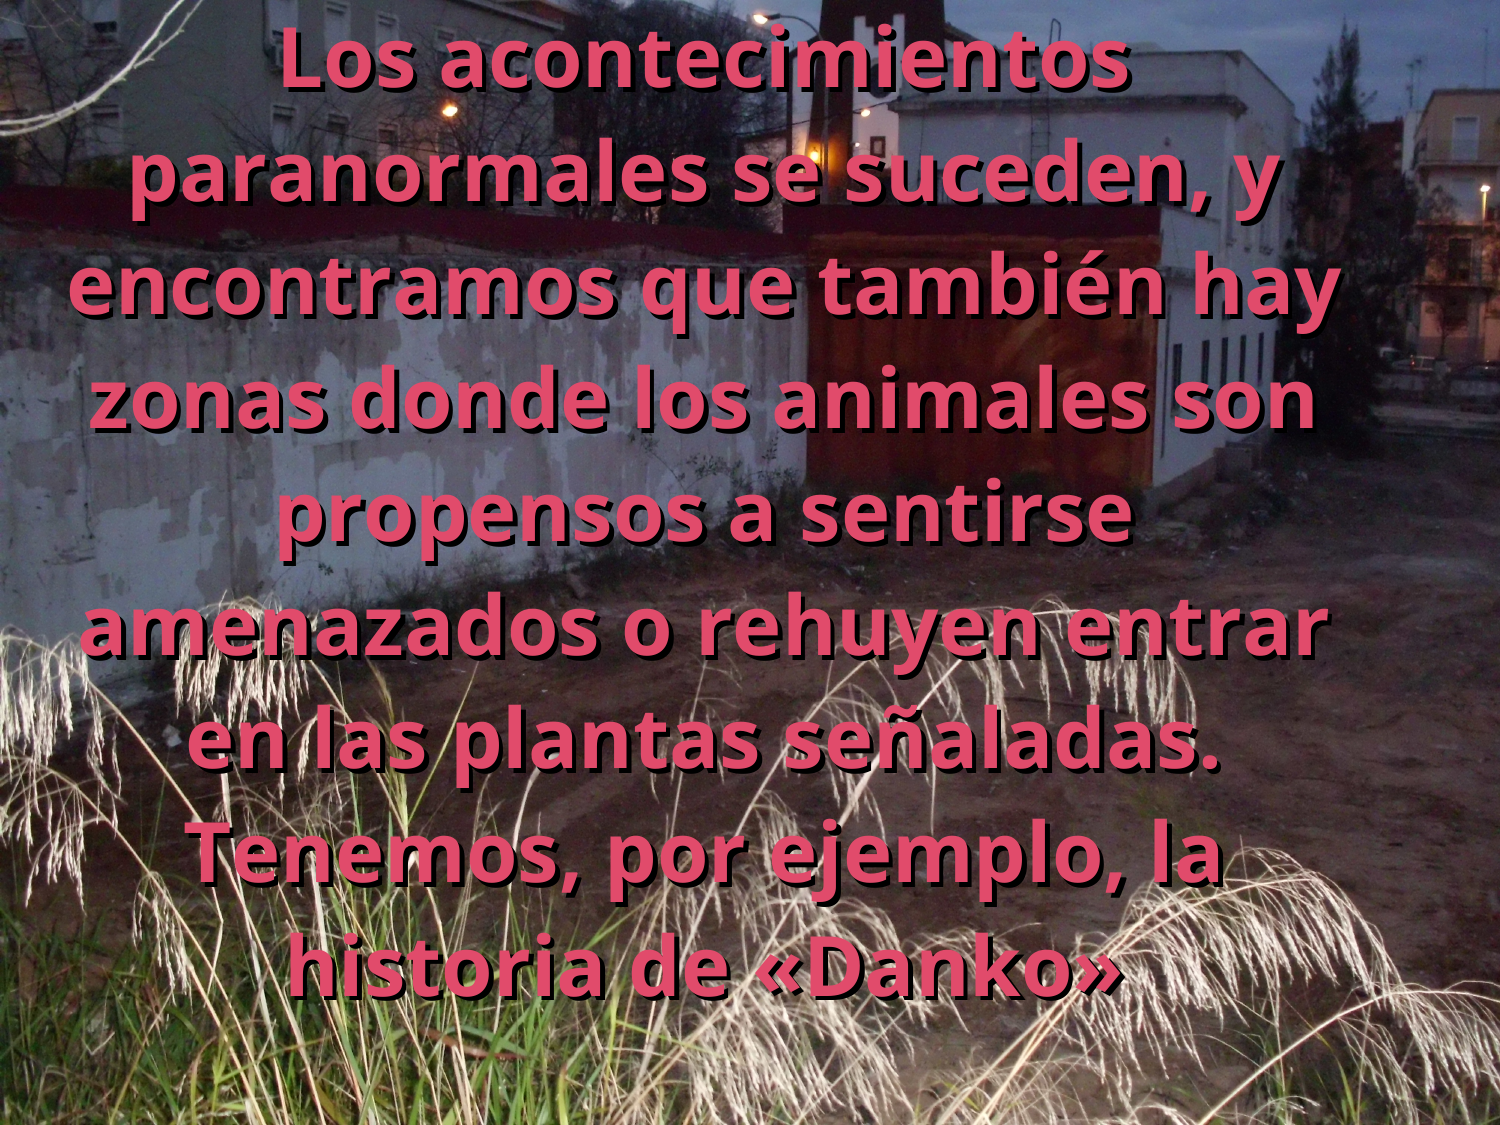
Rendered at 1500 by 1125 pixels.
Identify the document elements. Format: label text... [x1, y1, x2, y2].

title Los acontecimientos paranormales se suceden, y encontramos que también hay zonas donde los animales son propensos a sentirse amenazados o rehuyen entrar en las plantas señaladas. Tenemos, por ejemplo, la historia de «Danko» [29, 16, 1380, 1003]
picture [0, 0, 1500, 1125]
